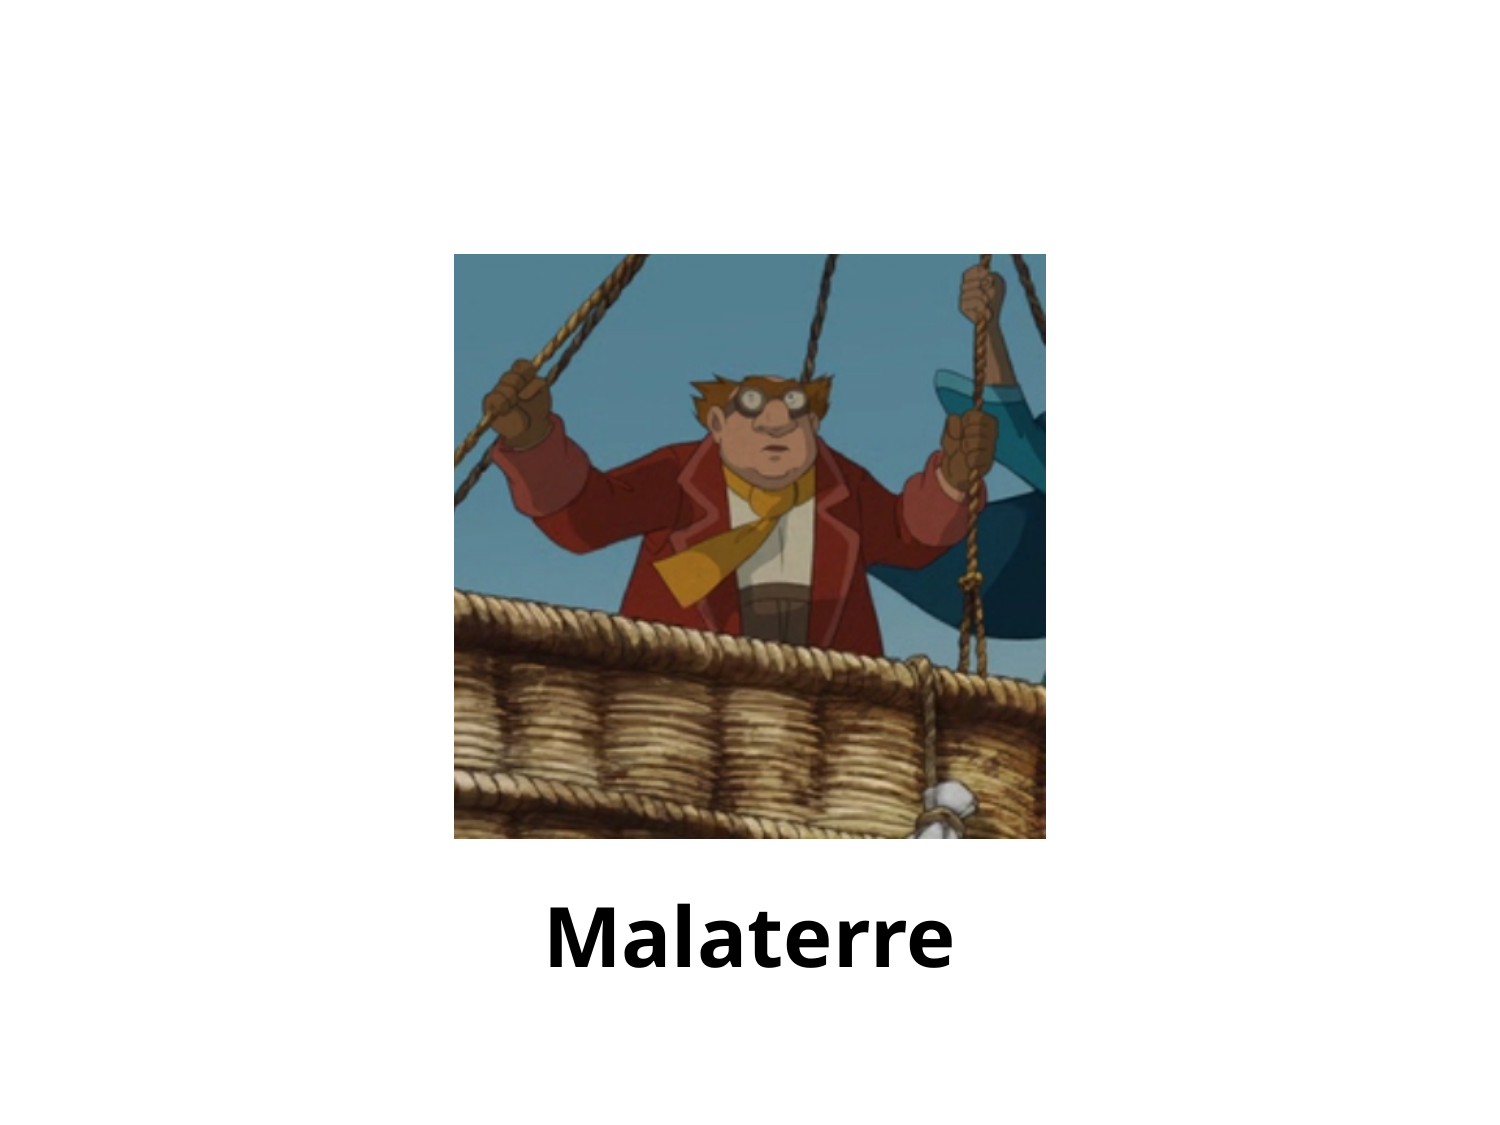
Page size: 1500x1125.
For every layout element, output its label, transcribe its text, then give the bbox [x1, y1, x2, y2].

text_box Malaterre [0, 876, 1500, 992]
picture [454, 254, 1046, 839]
